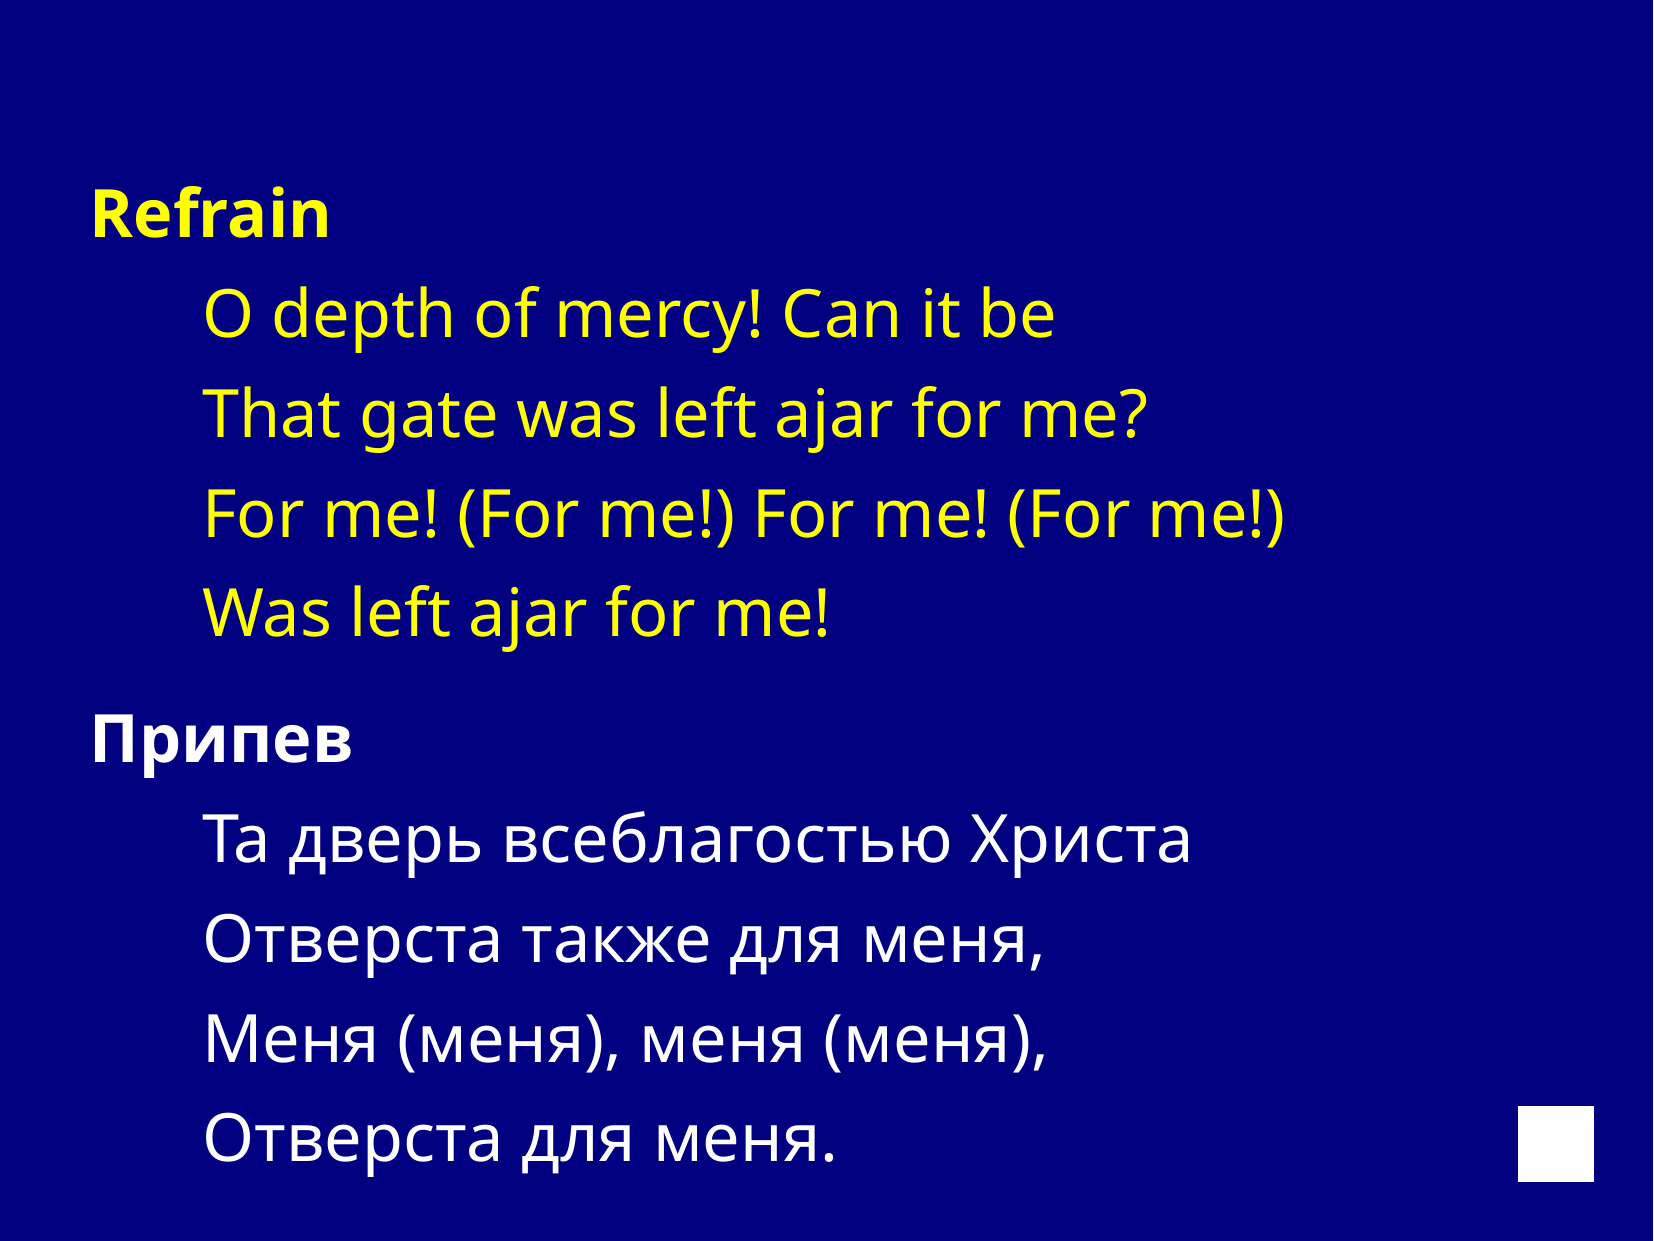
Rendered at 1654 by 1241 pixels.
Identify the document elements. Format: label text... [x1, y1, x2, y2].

text_box [1518, 1106, 1594, 1182]
text_box Припев Та дверь всеблагостью Христа Отверста также для меня, Меня (меня), меня (меня), Отверста для меня. [75, 675, 1576, 1163]
text_box Refrain O depth of mercy! Can it be That gate was left ajar for me? For me! (For me!) For me! (For me!) Was left ajar for me! [75, 150, 1576, 638]
